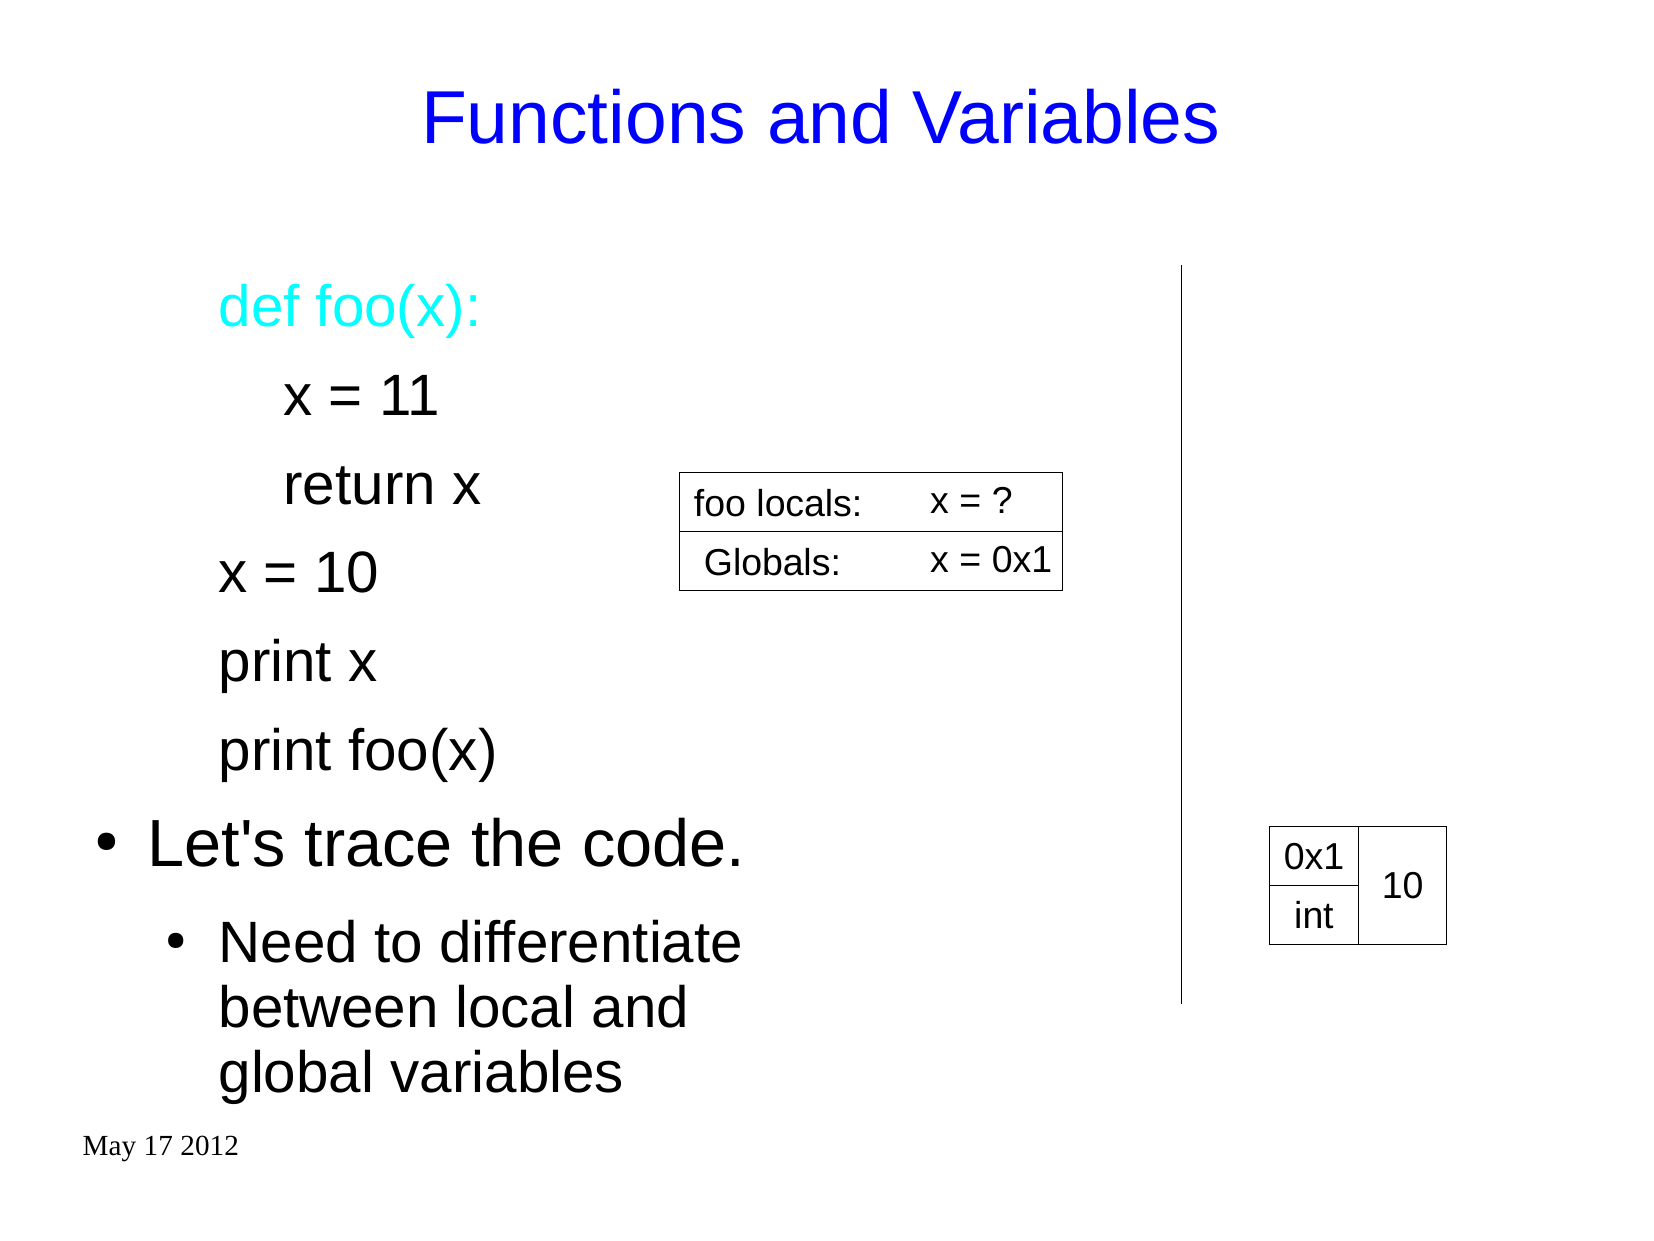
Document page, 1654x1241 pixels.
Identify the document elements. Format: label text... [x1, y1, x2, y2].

text_box foo locals: [680, 474, 878, 531]
text_box int [1269, 886, 1358, 945]
text_box 0x1 [1269, 826, 1358, 886]
text_box Globals: [689, 533, 857, 590]
text_box 10 [1358, 826, 1447, 945]
title Functions and Variables [76, 58, 1565, 178]
text_box x = 0x1 [1063, 531, 1068, 589]
text_box x = ? [915, 473, 1028, 530]
list def foo(x): x = 11 return x x = 10 print x print foo(x) Let's trace the code. Need to differentiate between local and global variables [680, 532, 803, 590]
text_box x = 0x1 [915, 532, 1062, 589]
list def foo(x): x = 11 return x x = 10 print x print foo(x) Let's trace the code. Need to differentiate between local and global variables [76, 274, 803, 1106]
